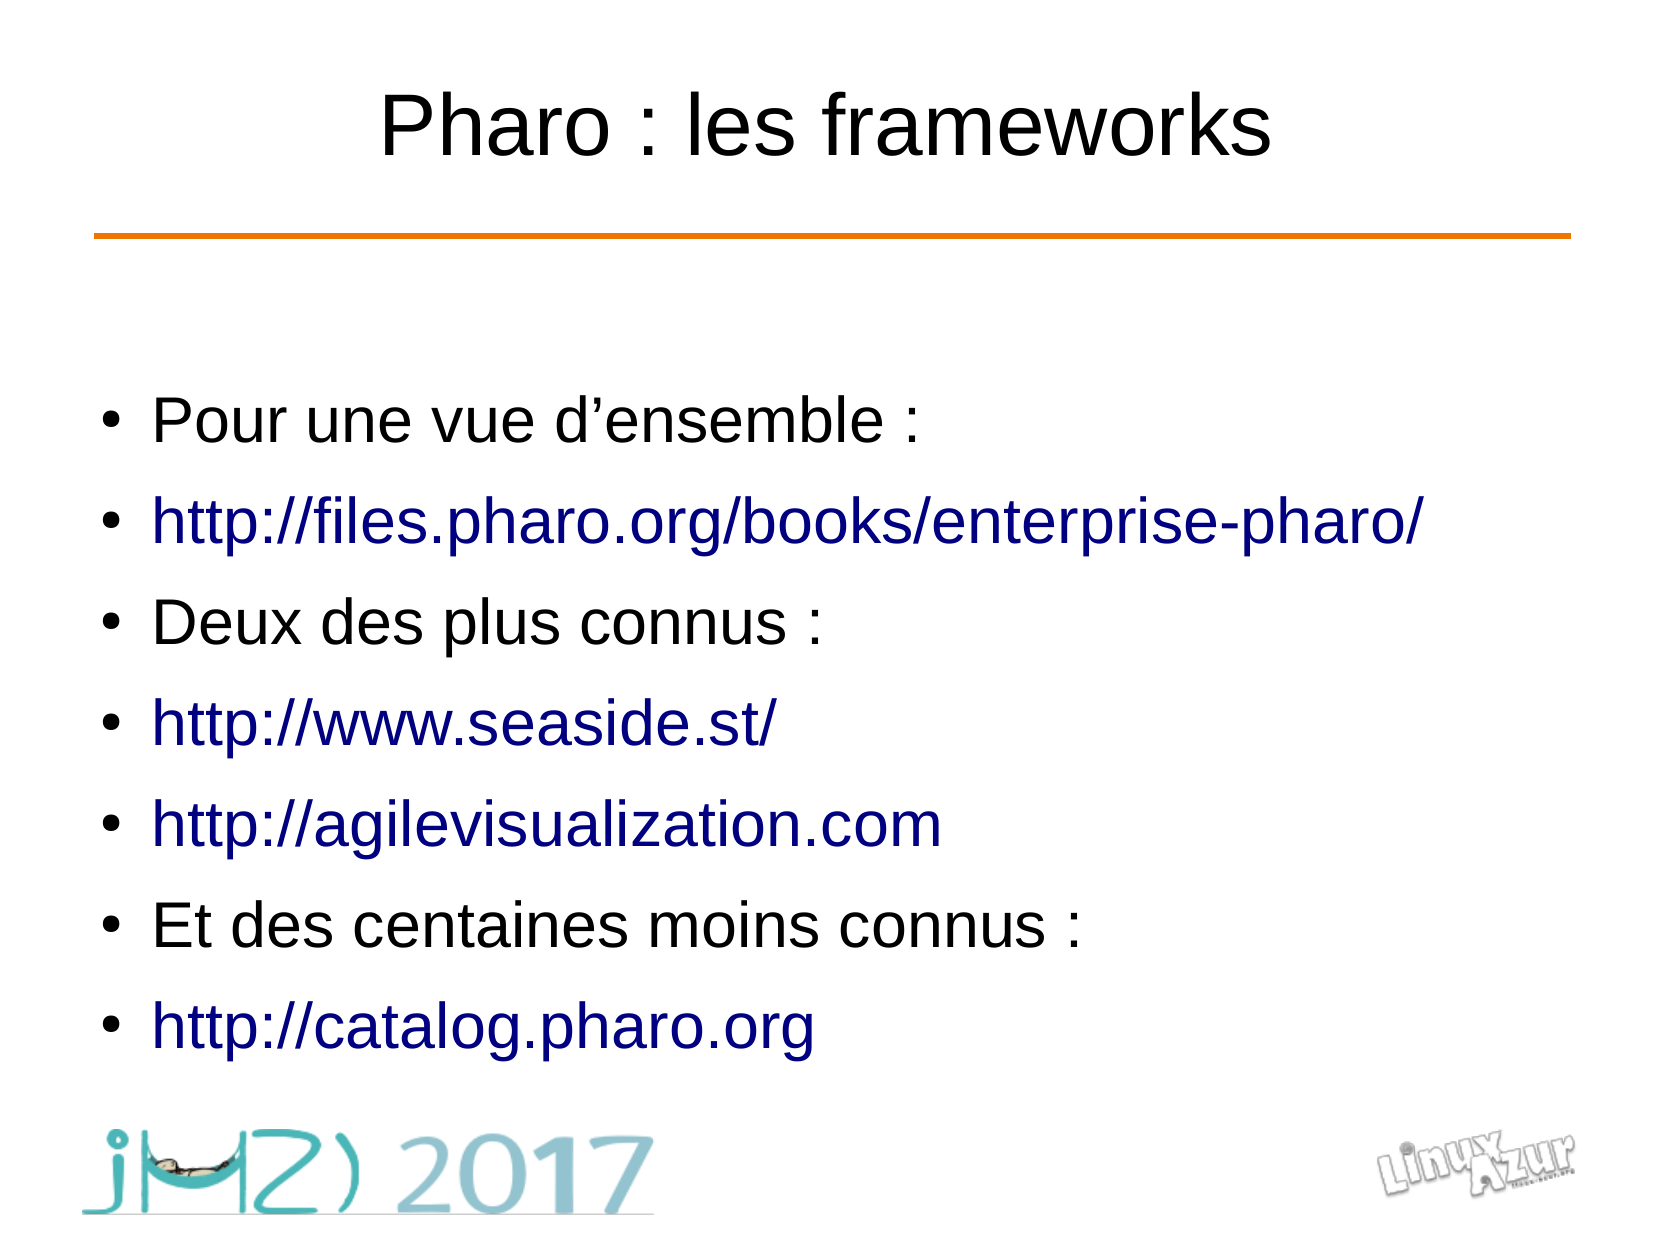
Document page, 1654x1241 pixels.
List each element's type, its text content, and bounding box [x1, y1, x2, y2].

list Pour une vue d’ensemble : http://files.pharo.org/books/enterprise-pharo/ Deux des plus connus : http://www.seaside.st/ http://agilevisualization.com Et des centaines moins connus : http://catalog.pharo.org [82, 283, 1571, 1063]
title Pharo : les frameworks [82, 49, 1571, 201]
picture [1346, 1115, 1600, 1211]
picture [82, 1129, 655, 1216]
